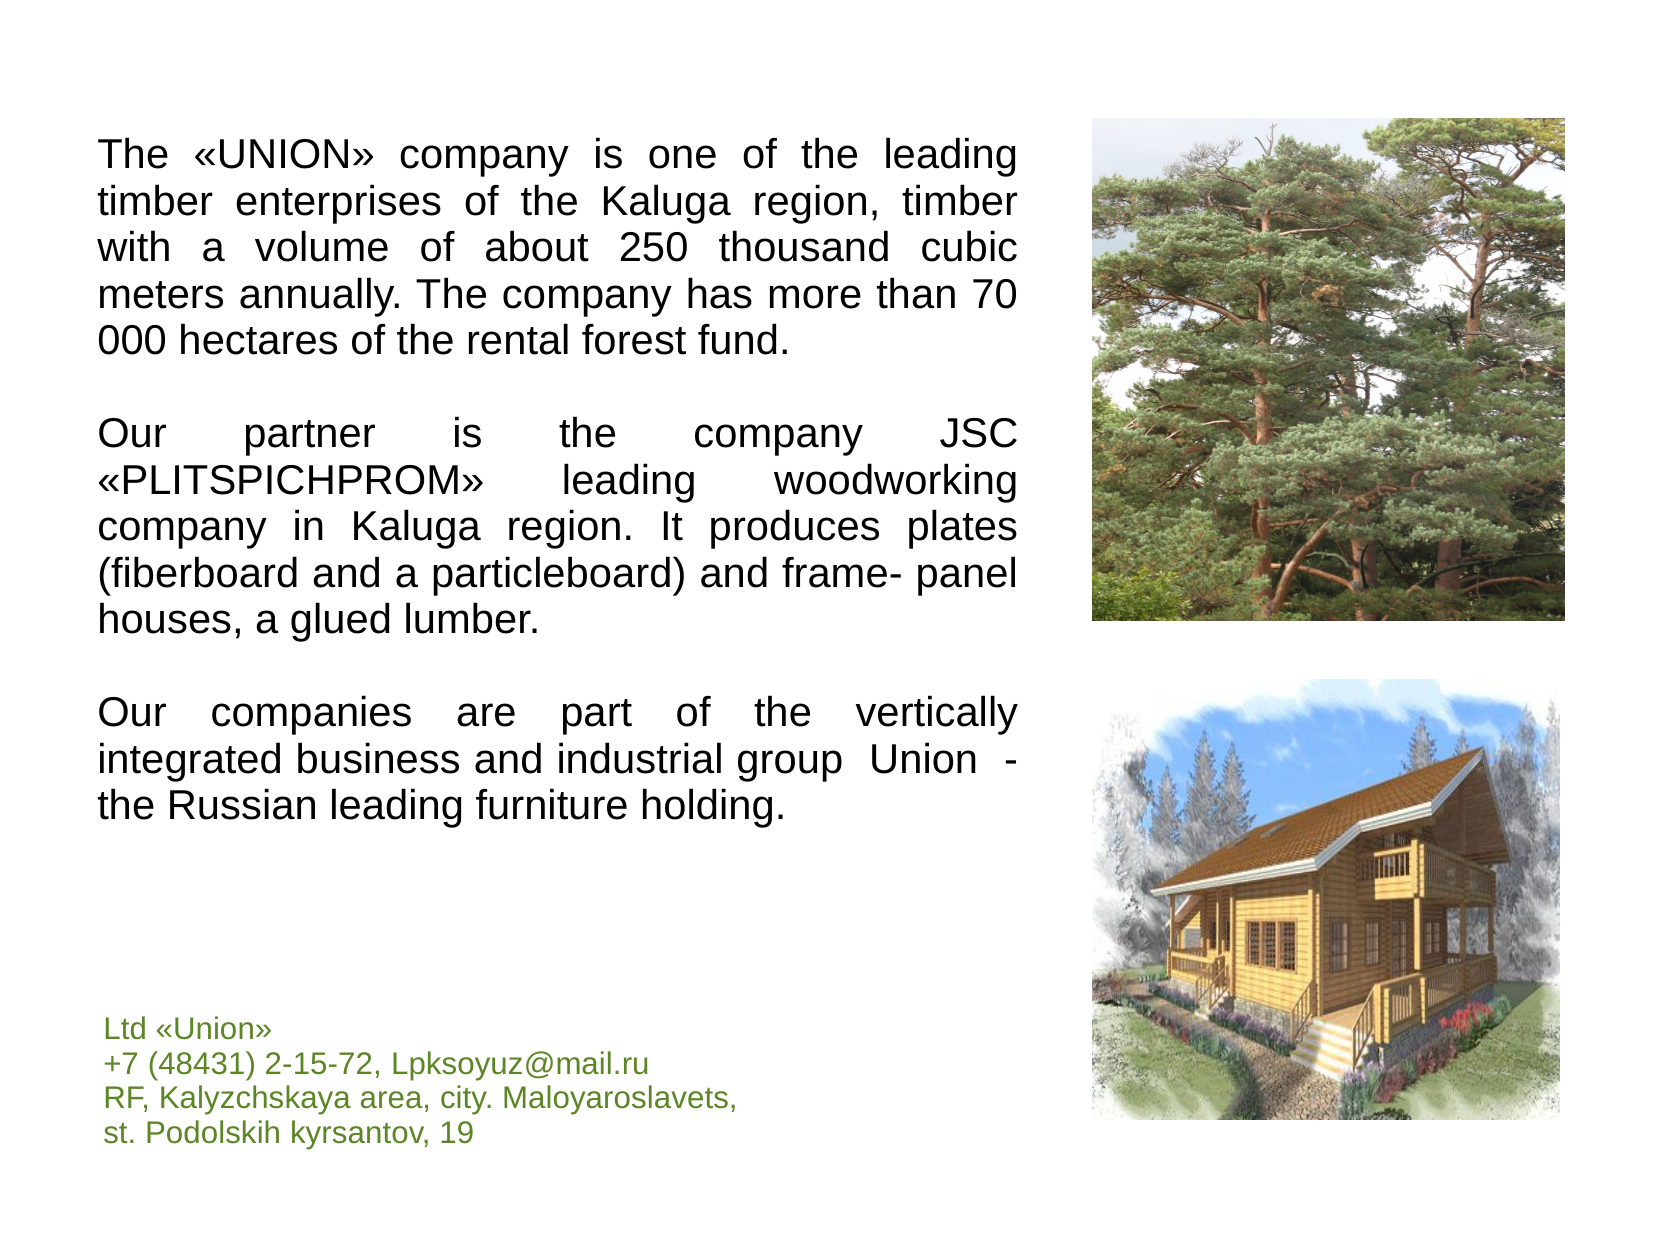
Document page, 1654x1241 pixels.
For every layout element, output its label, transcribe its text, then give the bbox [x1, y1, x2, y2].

picture [1092, 679, 1560, 1121]
picture [1092, 118, 1565, 621]
text_box The «UNION» company is one of the leading timber enterprises of the Kaluga region, timber with a volume of about 250 thousand cubic meters annually. The company has more than 70 000 hectares of the rental forest fund. Our partner is the company JSC «PLITSPICHPROM» leading woodworking company in Kaluga region. It produces plates (fiberboard and a particleboard) and frame- panel houses, a glued lumber. Our companies are part of the vertically integrated business and industrial group Union - the Russian leading furniture holding. [82, 123, 1034, 680]
text_box Ltd «Union» +7 (48431) 2-15-72, Lpksoyuz@mail.ru RF, Kalyzchskaya area, city. Maloyaroslavets, st. Podolskih kyrsantov, 19 [88, 1003, 857, 1158]
